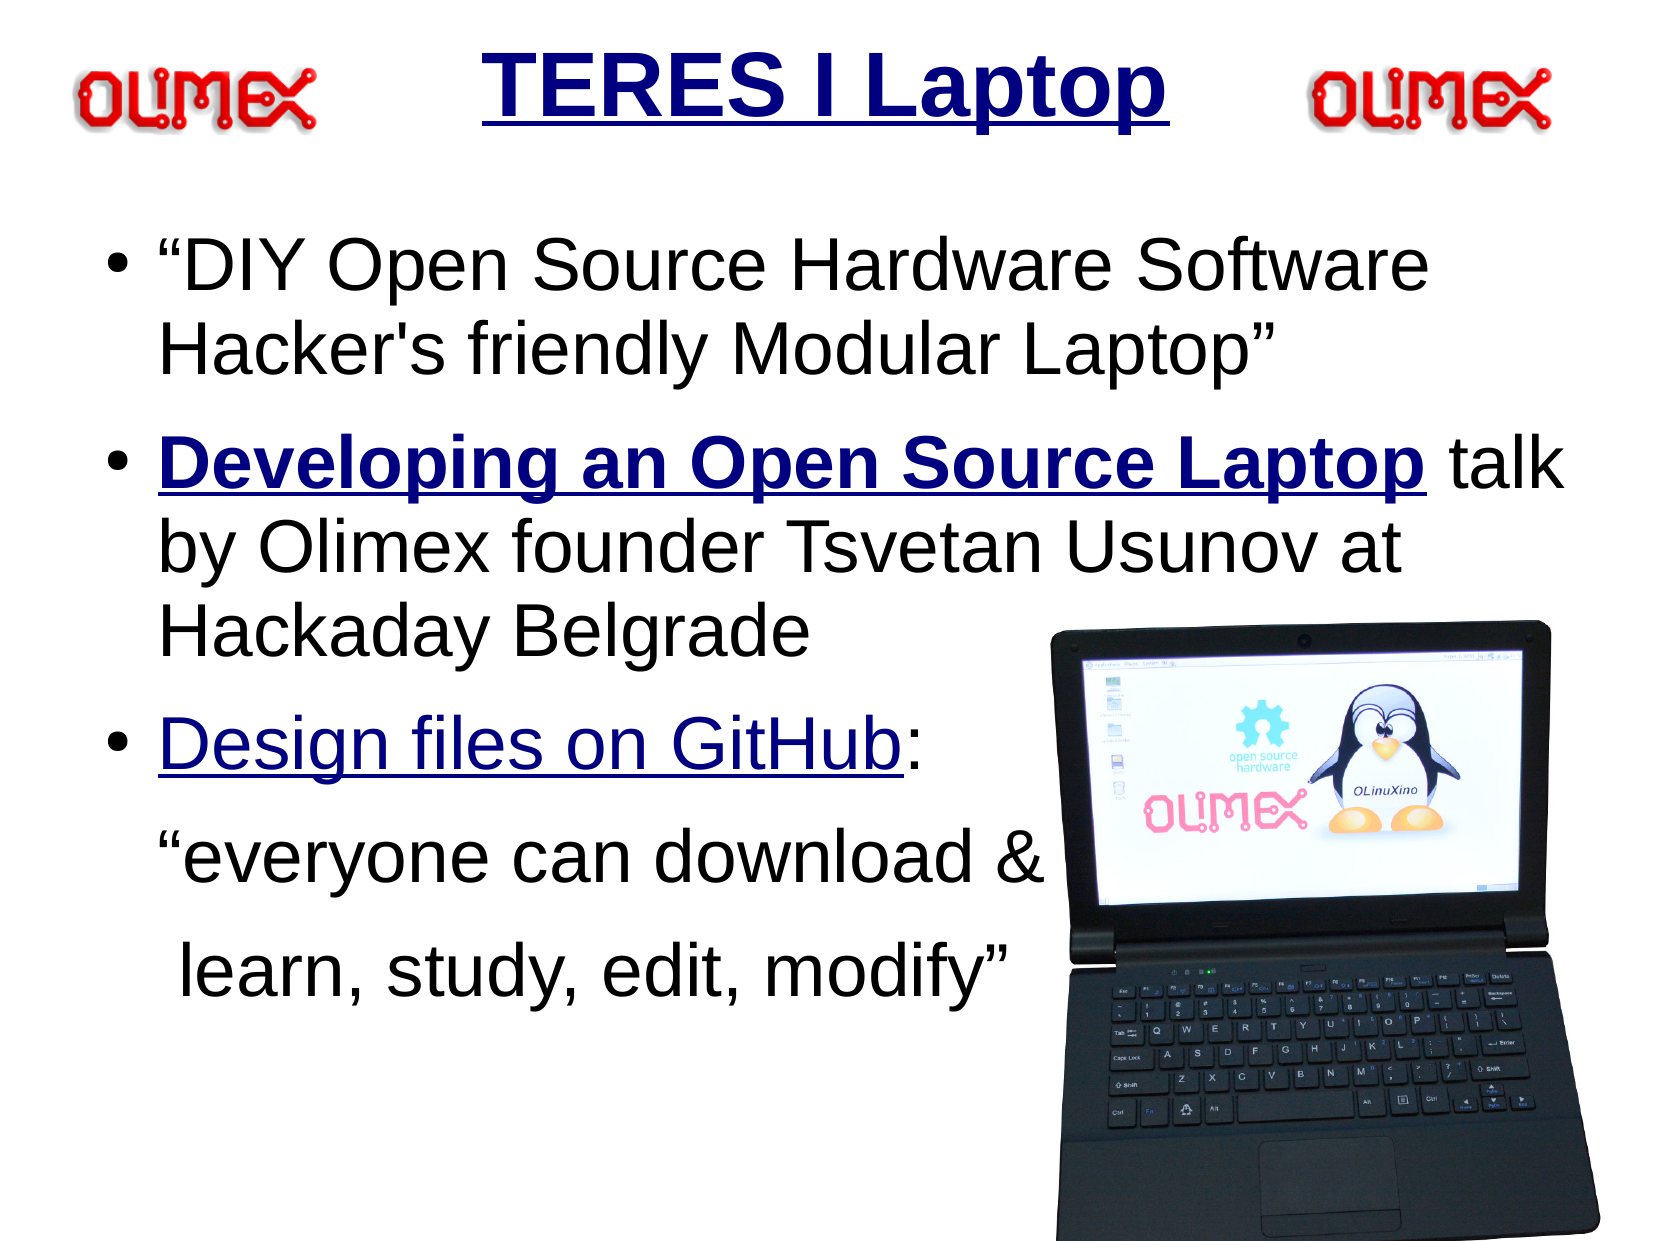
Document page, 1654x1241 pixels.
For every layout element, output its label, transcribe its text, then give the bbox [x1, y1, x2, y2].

list TERES I Laptop “DIY Open Source Hardware Software Hacker's friendly Modular Laptop” Developing an Open Source Laptop talk by Olimex founder Tsvetan Usunov at Hackaday Belgrade Design files on GitHub: “everyone can download & learn, study, edit, modify” [45, 33, 1607, 623]
picture [960, 575, 1654, 1241]
picture [1296, 61, 1569, 135]
picture [62, 61, 334, 136]
